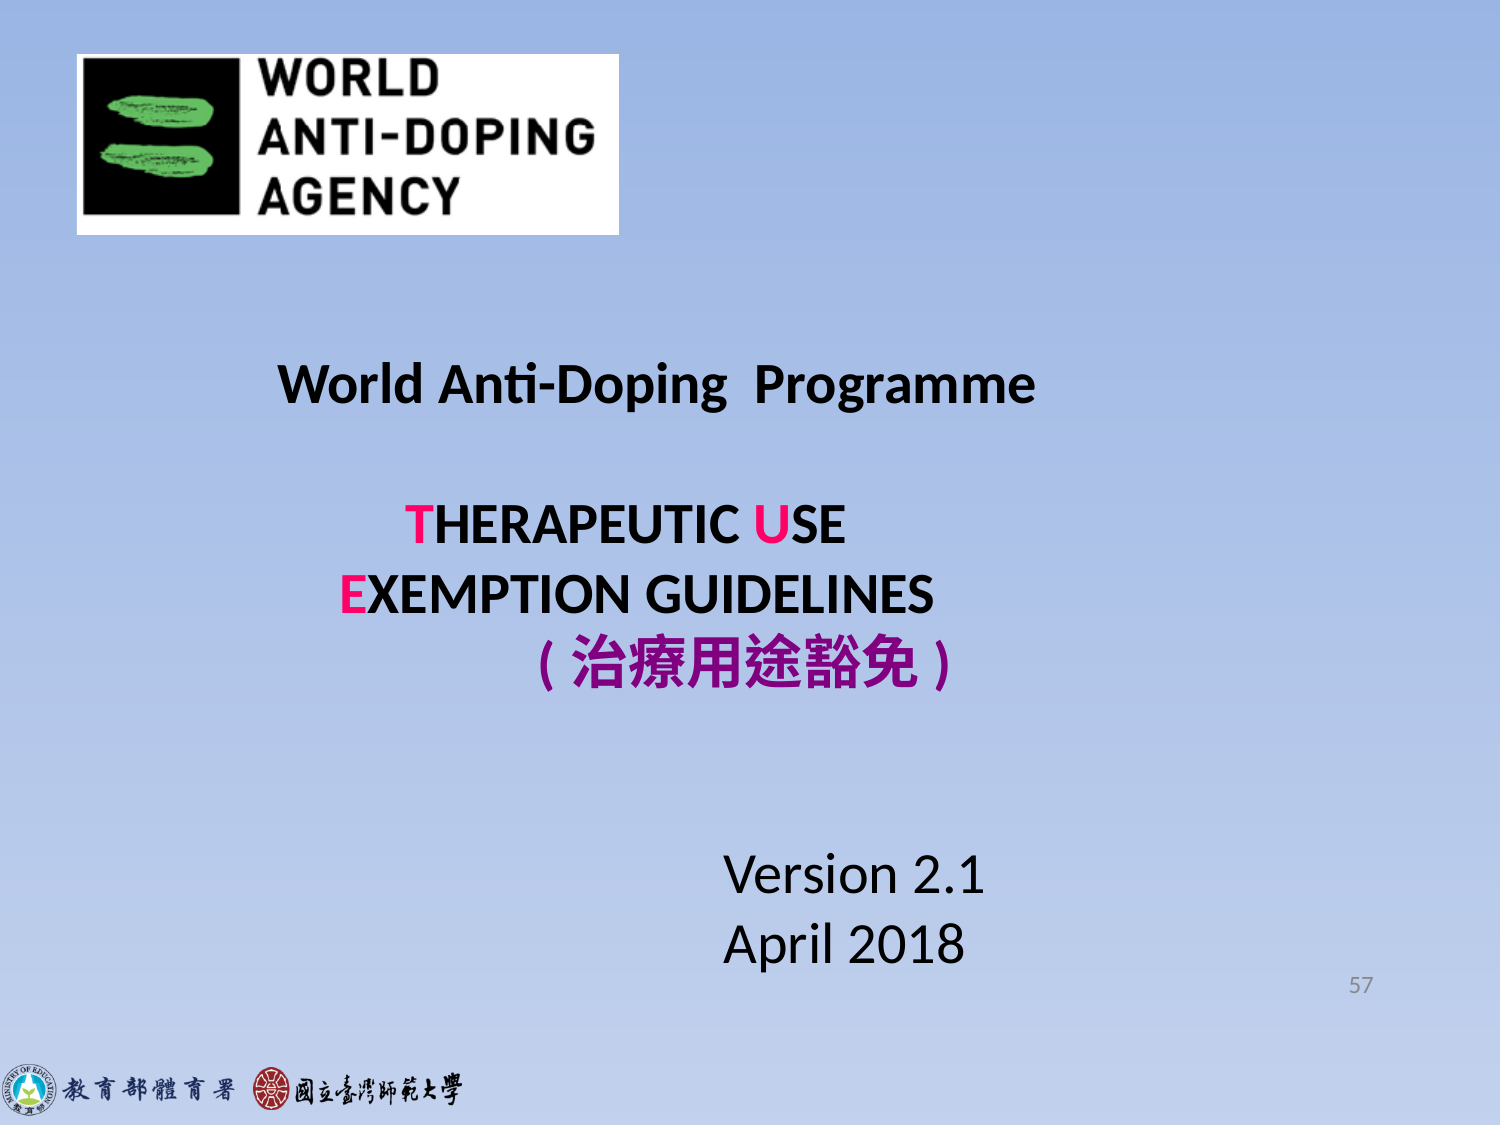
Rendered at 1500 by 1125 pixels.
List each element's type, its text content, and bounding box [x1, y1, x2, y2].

picture [76, 54, 619, 235]
text_box World Anti-Doping Programme THERAPEUTIC USE EXEMPTION GUIDELINES (治療用途豁免) Version 2.1 April 2018 [112, 338, 1341, 983]
text_box [1333, 940, 1434, 1027]
